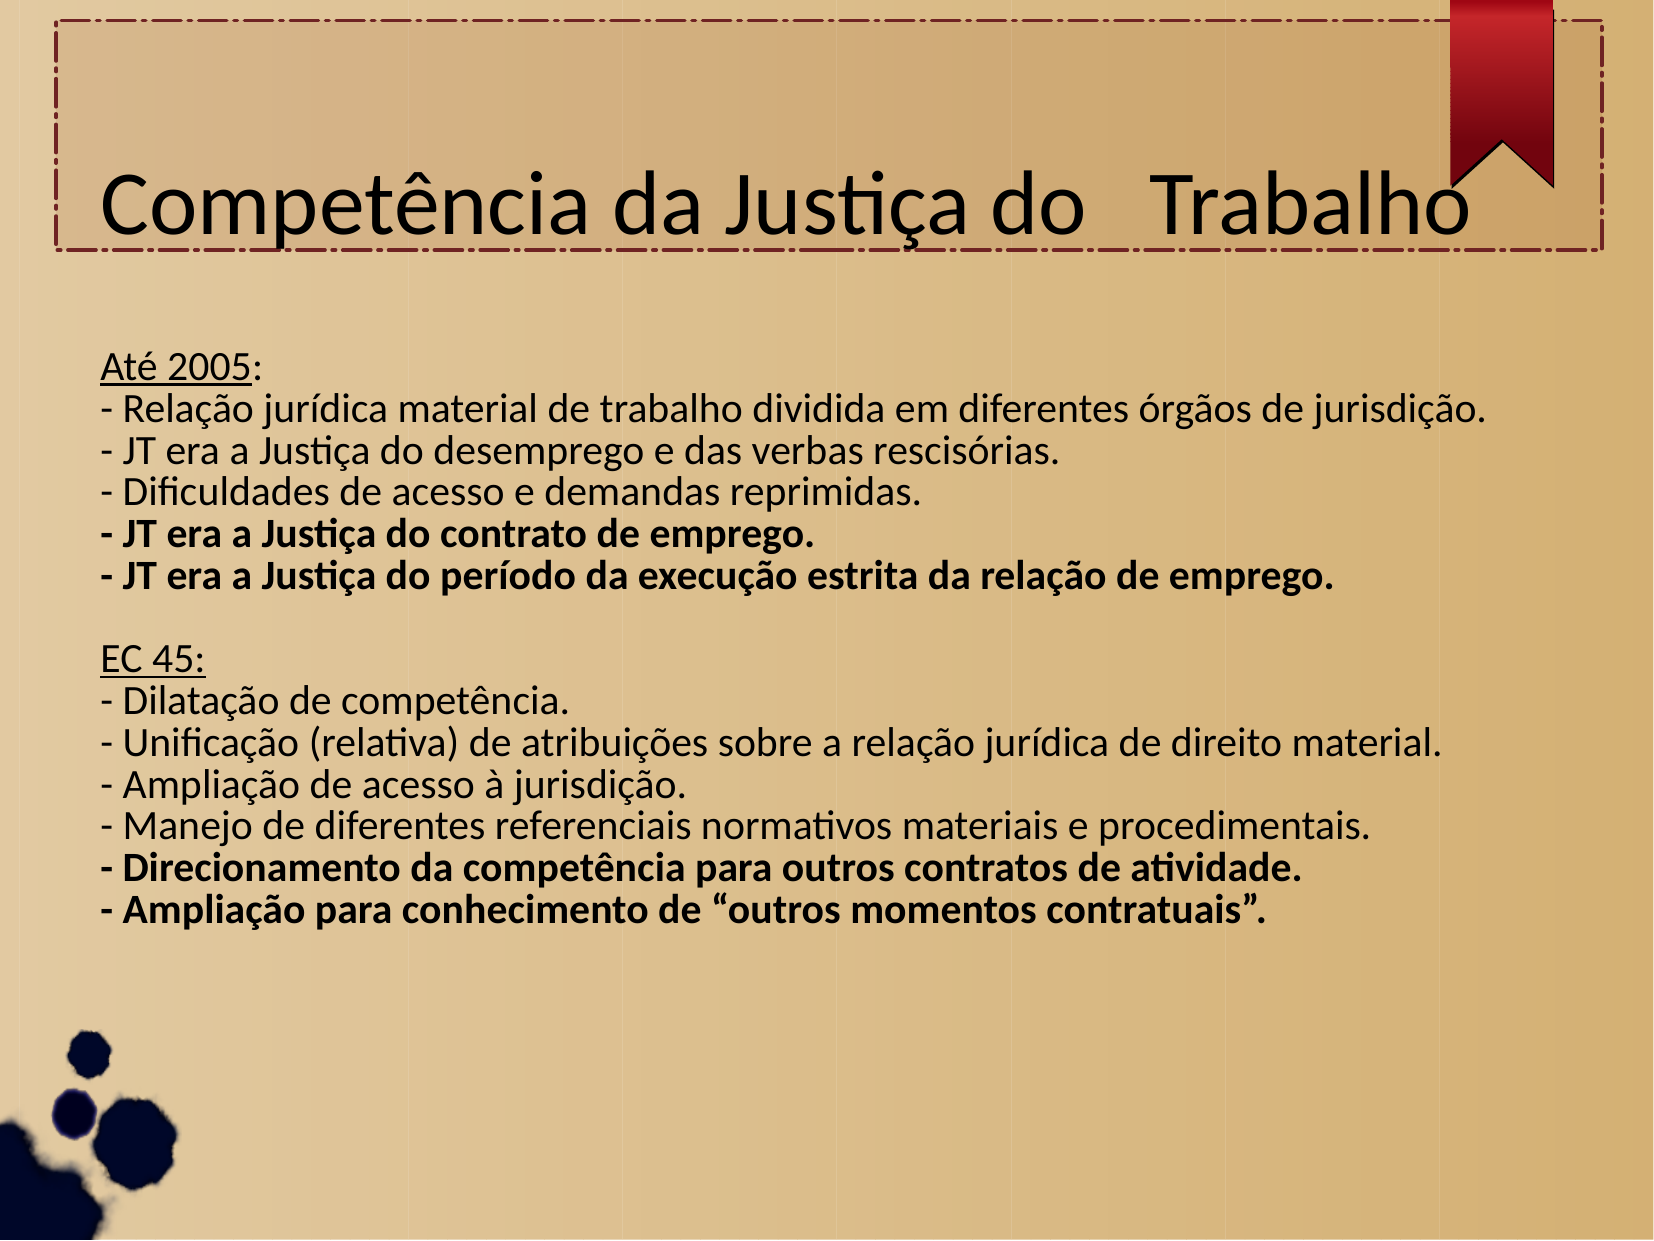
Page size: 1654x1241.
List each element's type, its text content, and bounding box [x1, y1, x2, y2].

title Competência da Justiça do Trabalho Até 2005: - Relação jurídica material de trabalho dividida em diferentes órgãos de jurisdição. - JT era a Justiça do desemprego e das verbas rescisórias. - Dificuldades de acesso e demandas reprimidas. - JT era a Justiça do contrato de emprego. - JT era a Justiça do período da execução estrita da relação de emprego. EC 45: - Dilatação de competência. - Unificação (relativa) de atribuições sobre a relação jurídica de direito material. - Ampliação de acesso à jurisdição. - Manejo de diferentes referenciais normativos materiais e procedimentais. - Direcionamento da competência para outros contratos de atividade. - Ampliação para conhecimento de “outros momentos contratuais”. [100, 0, 1501, 1066]
